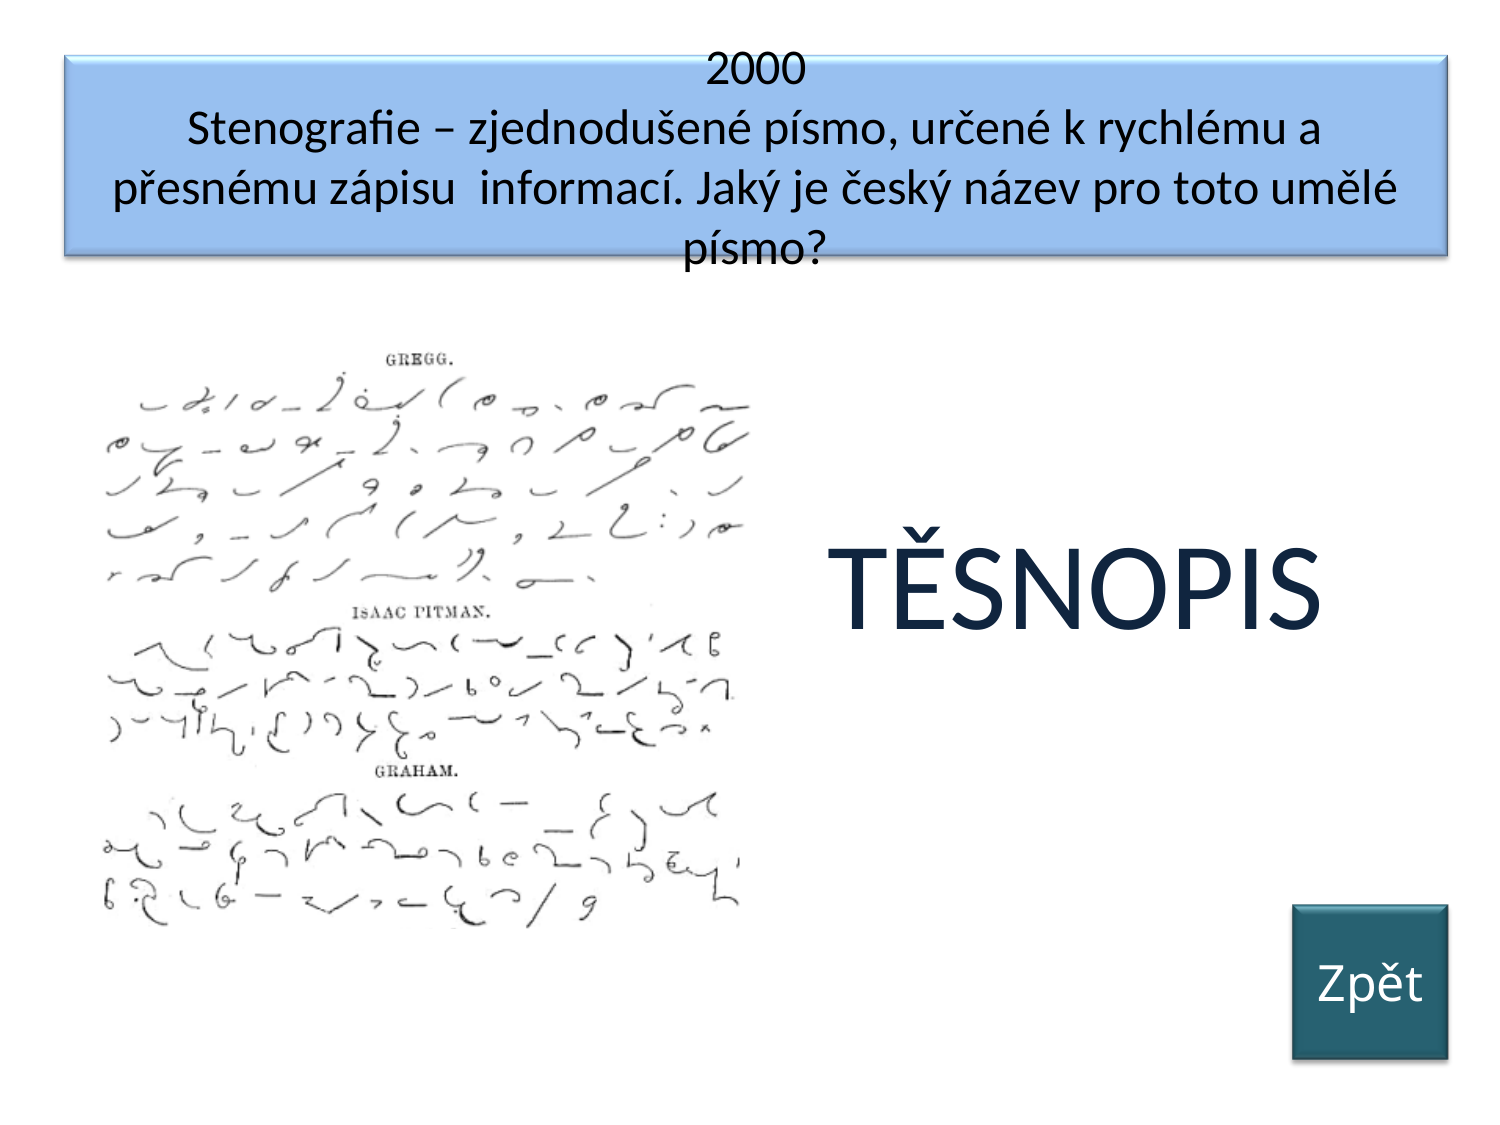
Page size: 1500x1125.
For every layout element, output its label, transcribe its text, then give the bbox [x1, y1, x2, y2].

text_box Zpět [1293, 904, 1447, 1059]
text_box 2000 Stenografie – zjednodušené písmo, určené k rychlému a přesnému zápisu informací. Jaký je český název pro toto umělé písmo? [64, 54, 1447, 256]
picture [1273, 899, 1466, 1072]
picture [100, 350, 757, 929]
picture [43, 45, 1481, 289]
text_box TĚSNOPIS [782, 496, 1371, 663]
